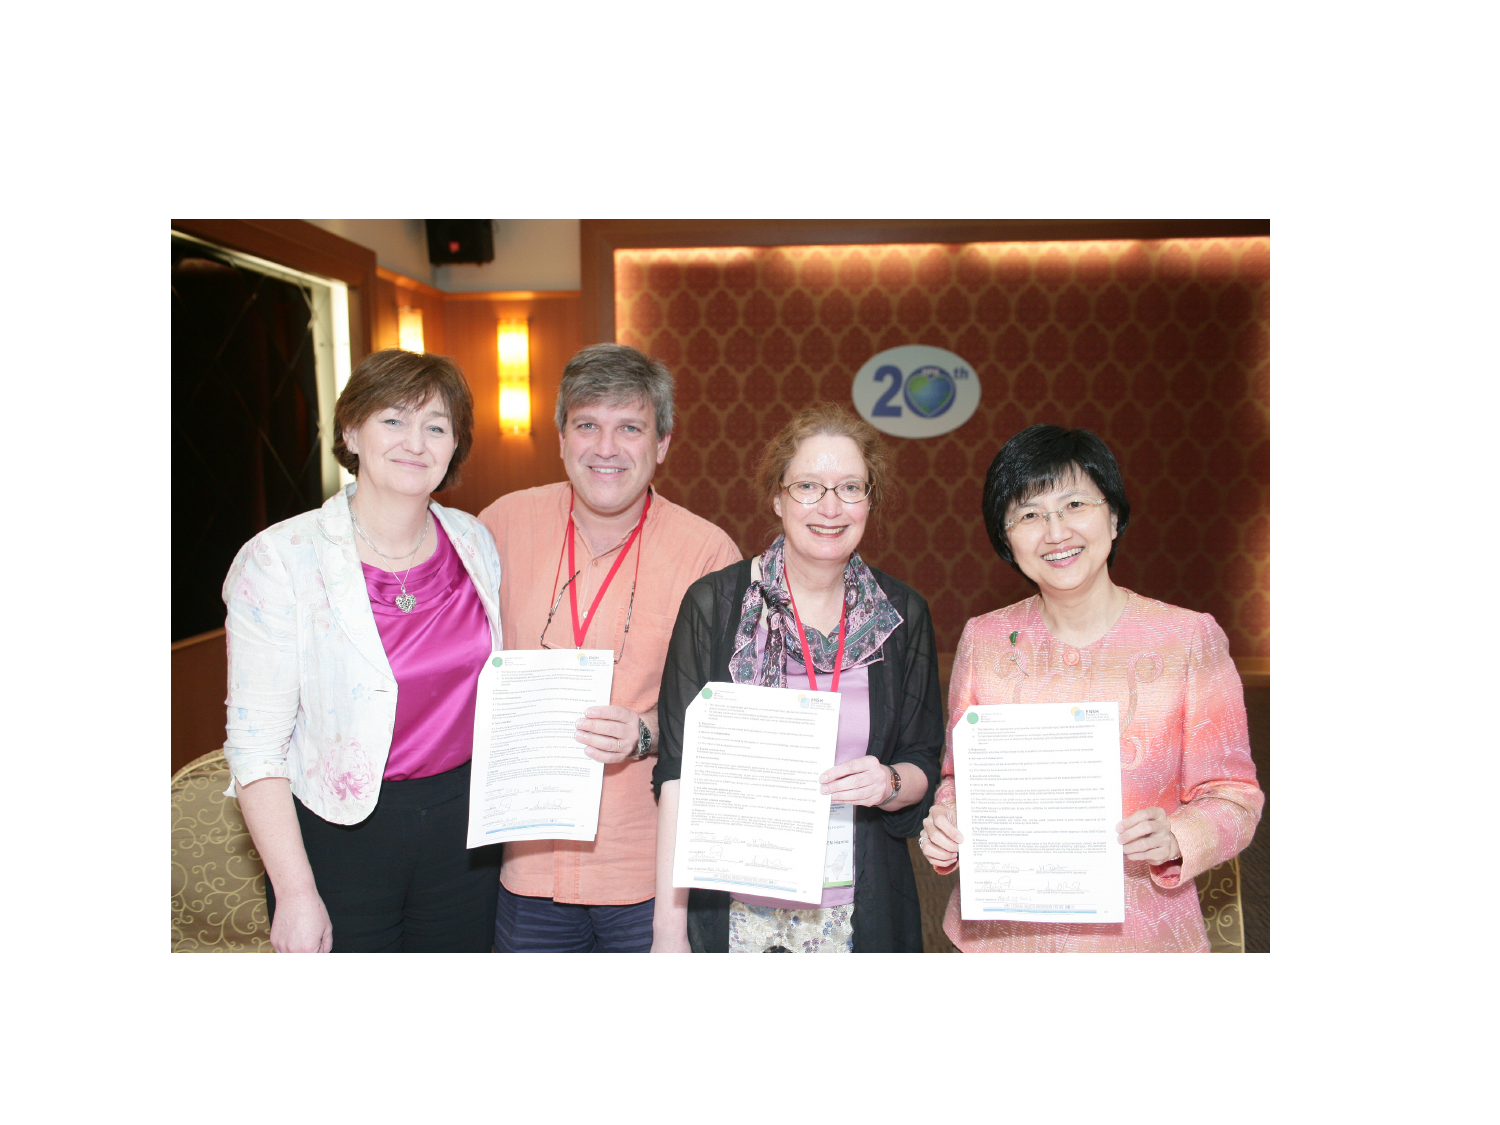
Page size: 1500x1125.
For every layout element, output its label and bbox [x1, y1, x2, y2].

picture [171, 220, 1270, 953]
